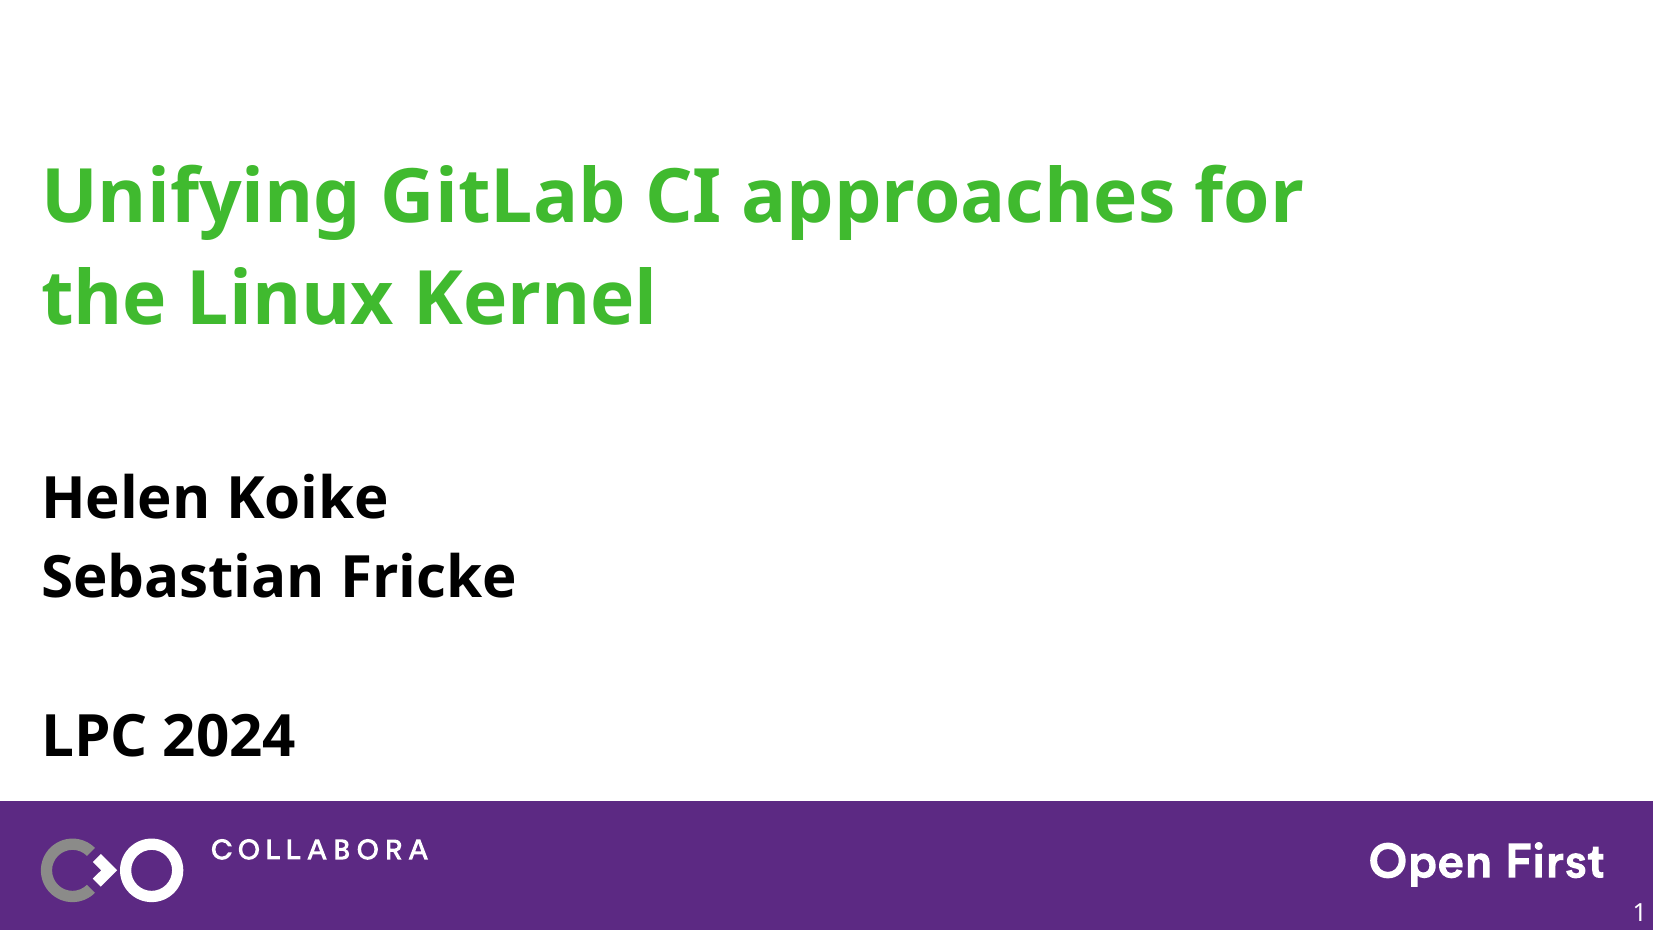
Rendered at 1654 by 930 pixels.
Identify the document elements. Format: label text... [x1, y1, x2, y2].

subtitle Helen Koike Sebastian Fricke LPC 2024 [41, 456, 1613, 849]
title Unifying GitLab CI approaches for the Linux Kernel [41, 91, 1376, 399]
